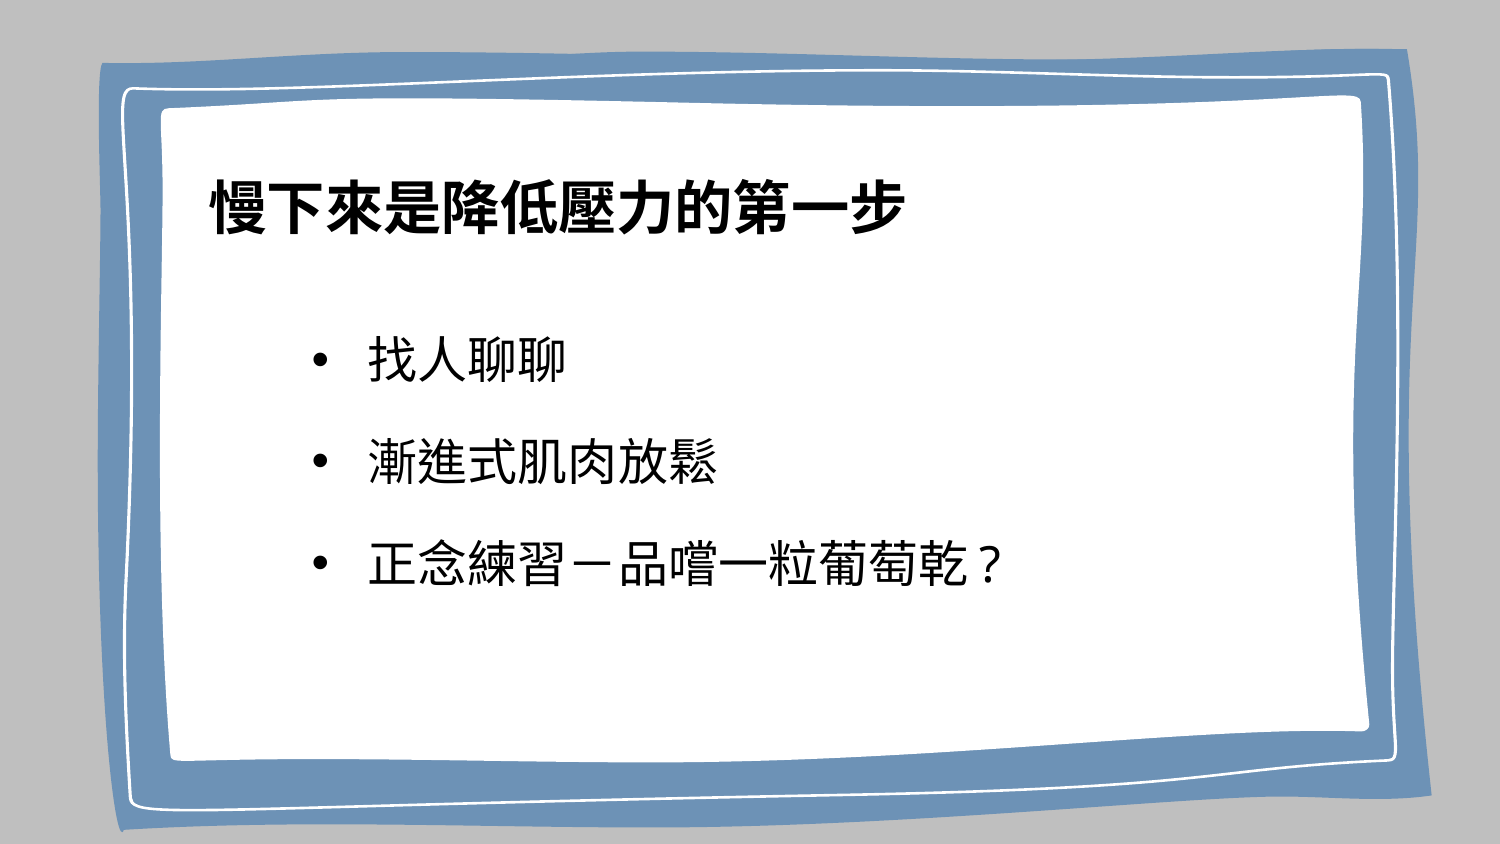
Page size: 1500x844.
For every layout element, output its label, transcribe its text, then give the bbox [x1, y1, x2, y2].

text_box [97, 48, 1432, 833]
text_box 找人聊聊 漸進式肌肉放鬆 正念練習－品嚐一粒葡萄乾? [296, 321, 1049, 600]
text_box 慢下來是降低壓力的第一步 [194, 128, 1039, 249]
